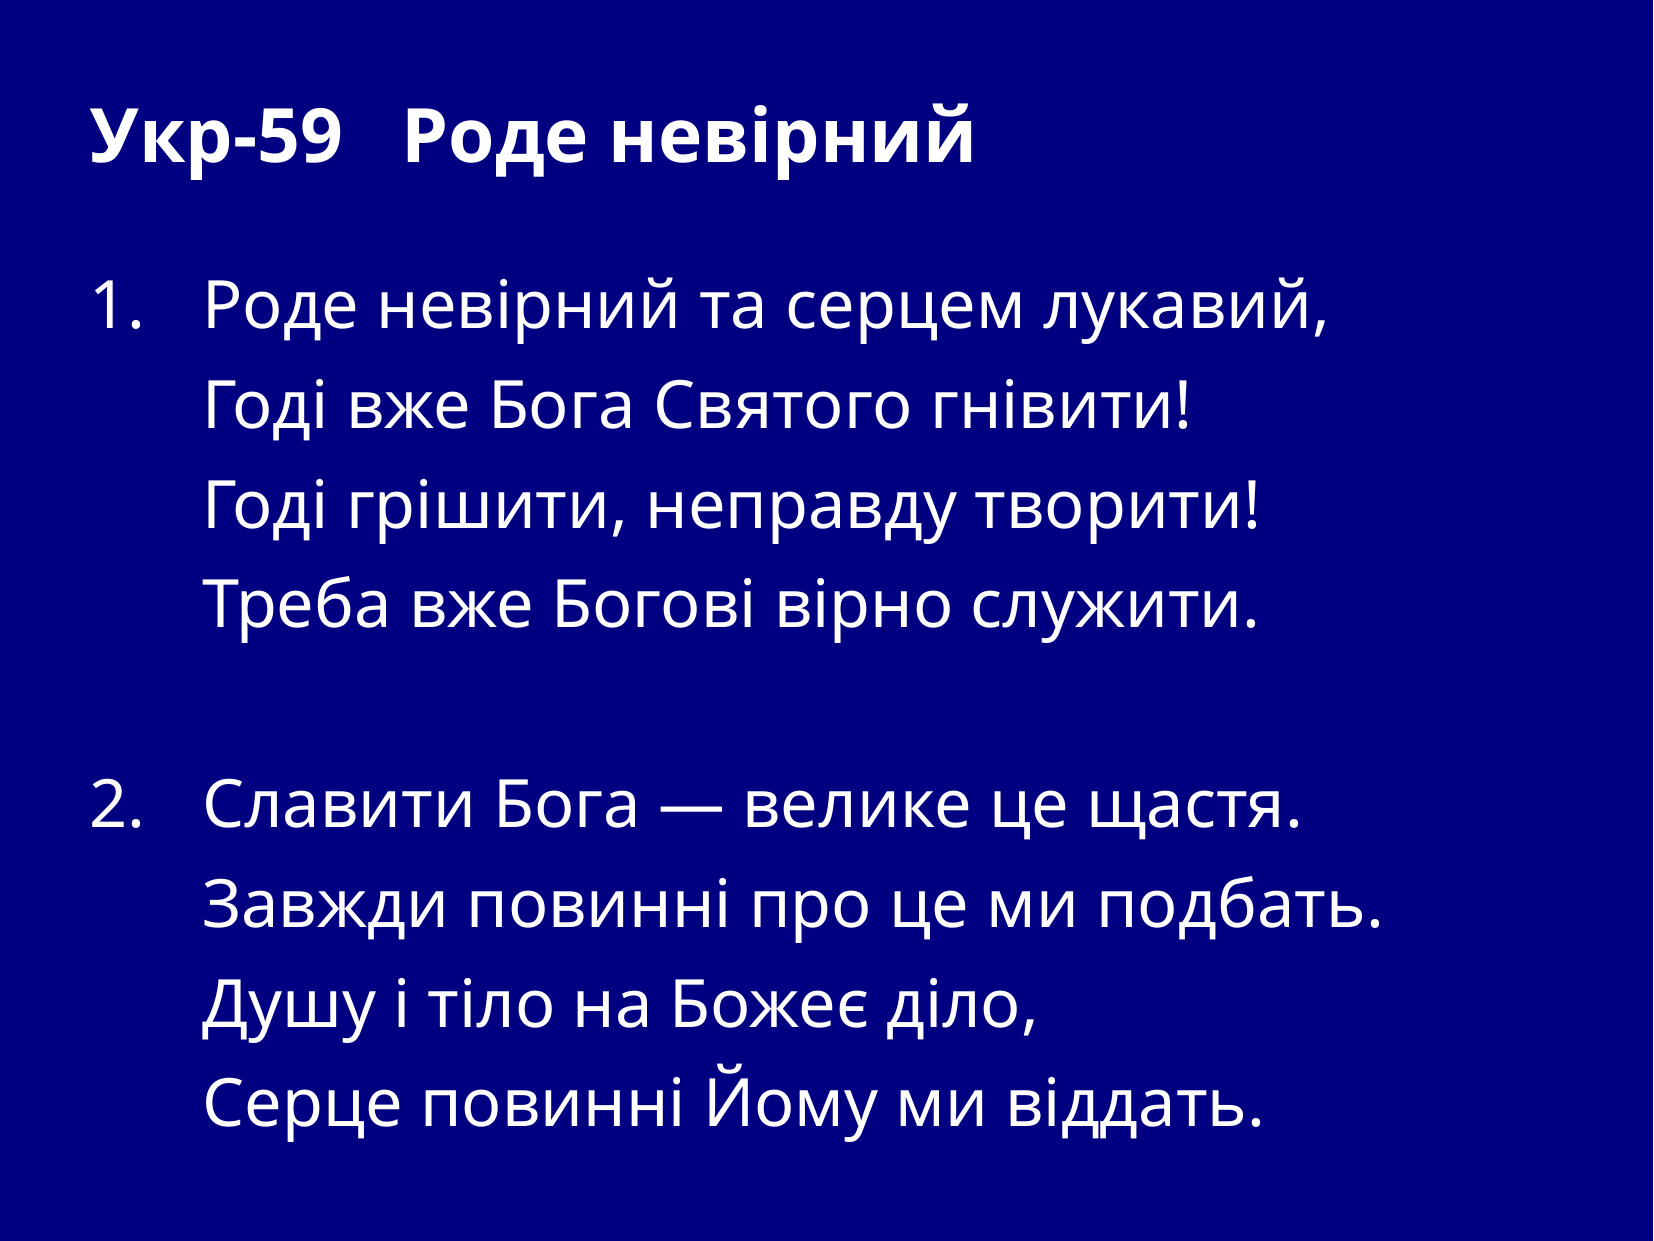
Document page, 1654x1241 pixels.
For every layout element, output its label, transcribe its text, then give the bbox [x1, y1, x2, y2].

text_box Укр-59 Роде невірний [75, 75, 1576, 188]
text_box 1. Роде невірний та серцем лукавий, Годі вже Бога Святого гнівити! Годі грішити, неправду творити! Треба вже Богові вірно служити. 2. Славити Бога ― велике це щастя. Завжди повинні про це ми подбать. Душу і тіло на Божеє діло, Серце повинні Йому ми віддать. [75, 188, 1576, 1163]
